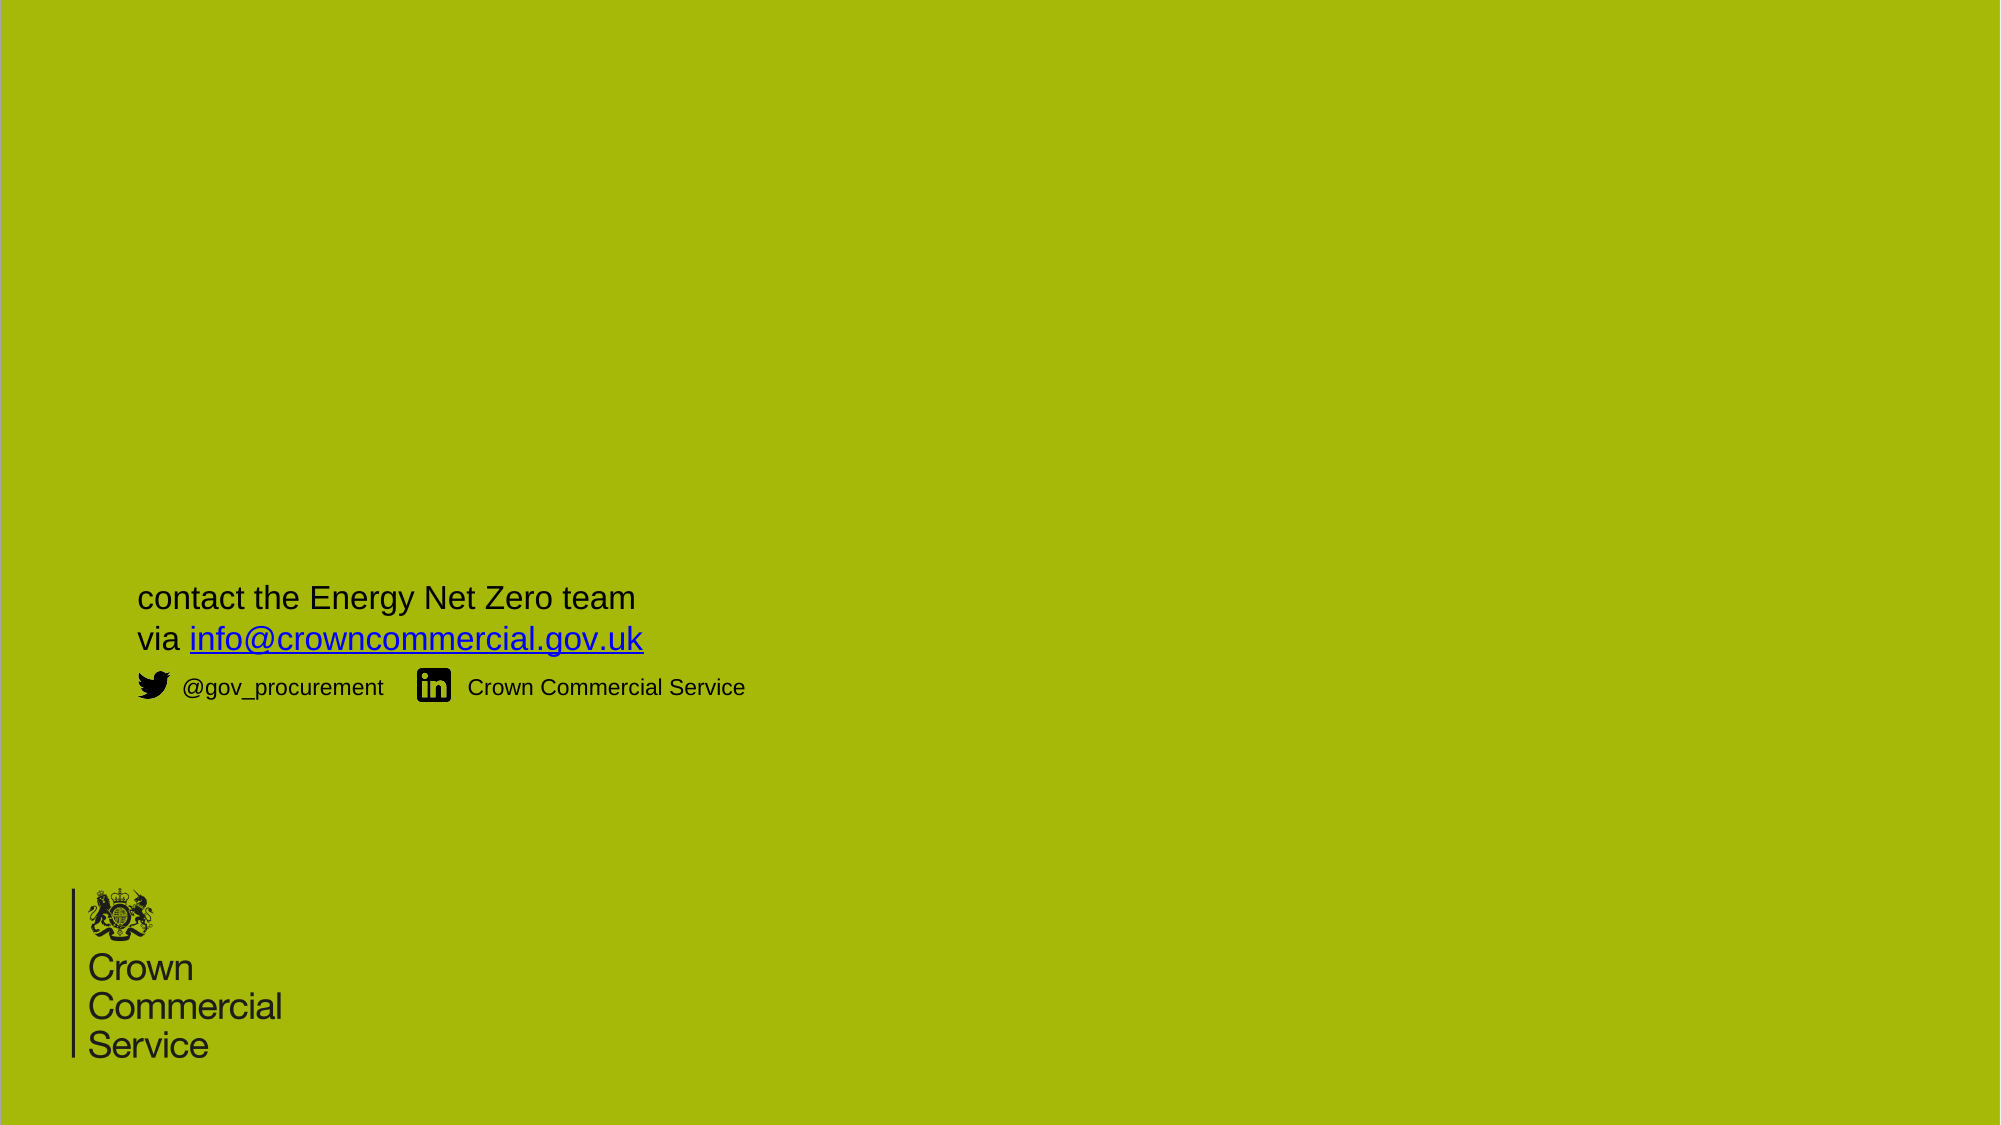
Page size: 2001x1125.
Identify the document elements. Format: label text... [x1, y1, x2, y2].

title contact the Energy Net Zero team via info@crowncommercial.gov.uk [137, 576, 654, 715]
